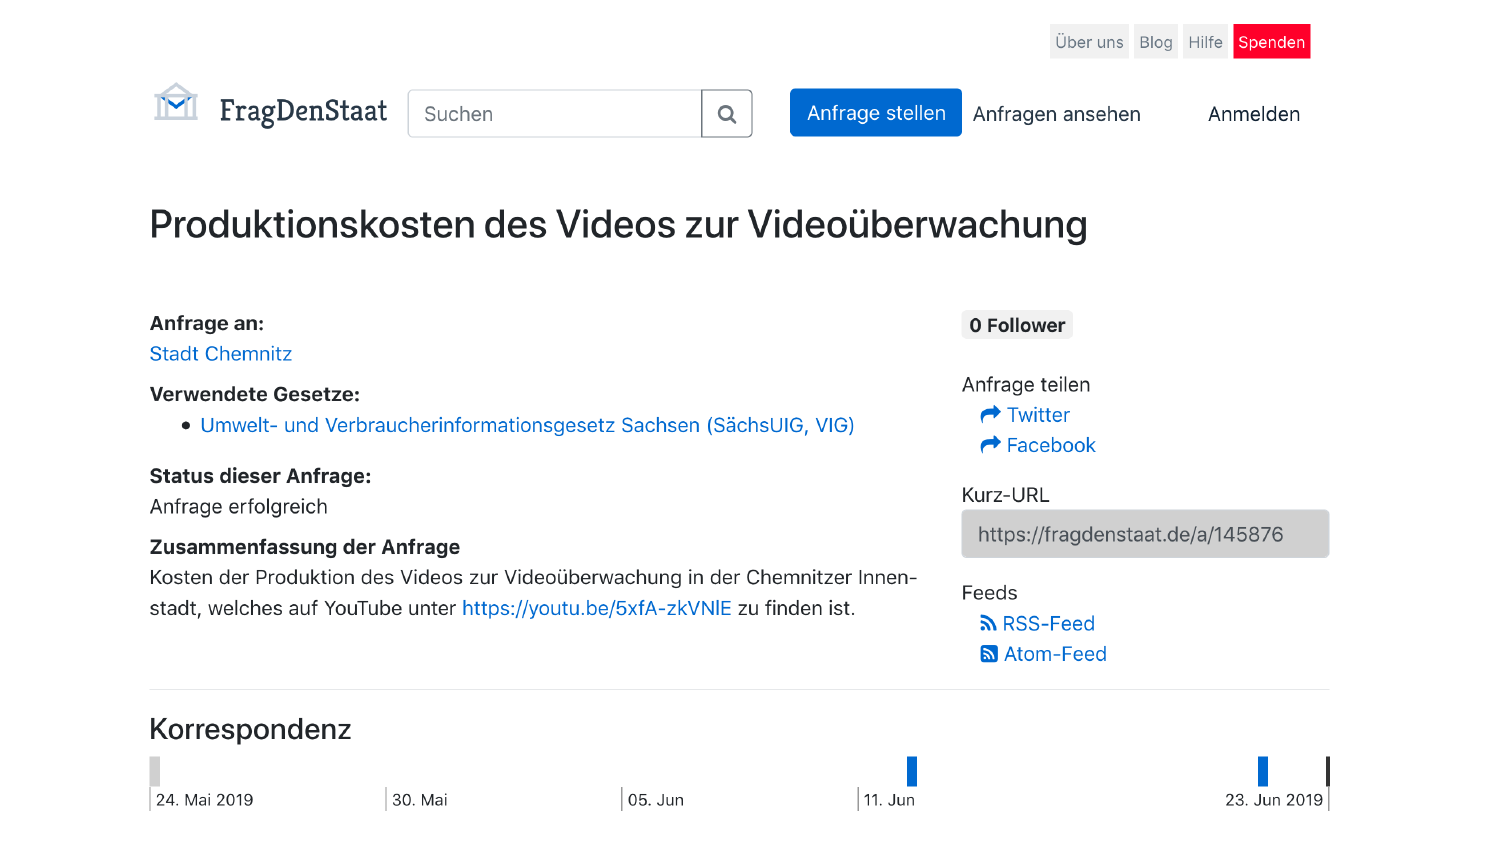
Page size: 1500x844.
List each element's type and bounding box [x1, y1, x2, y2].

picture [123, 24, 1377, 819]
